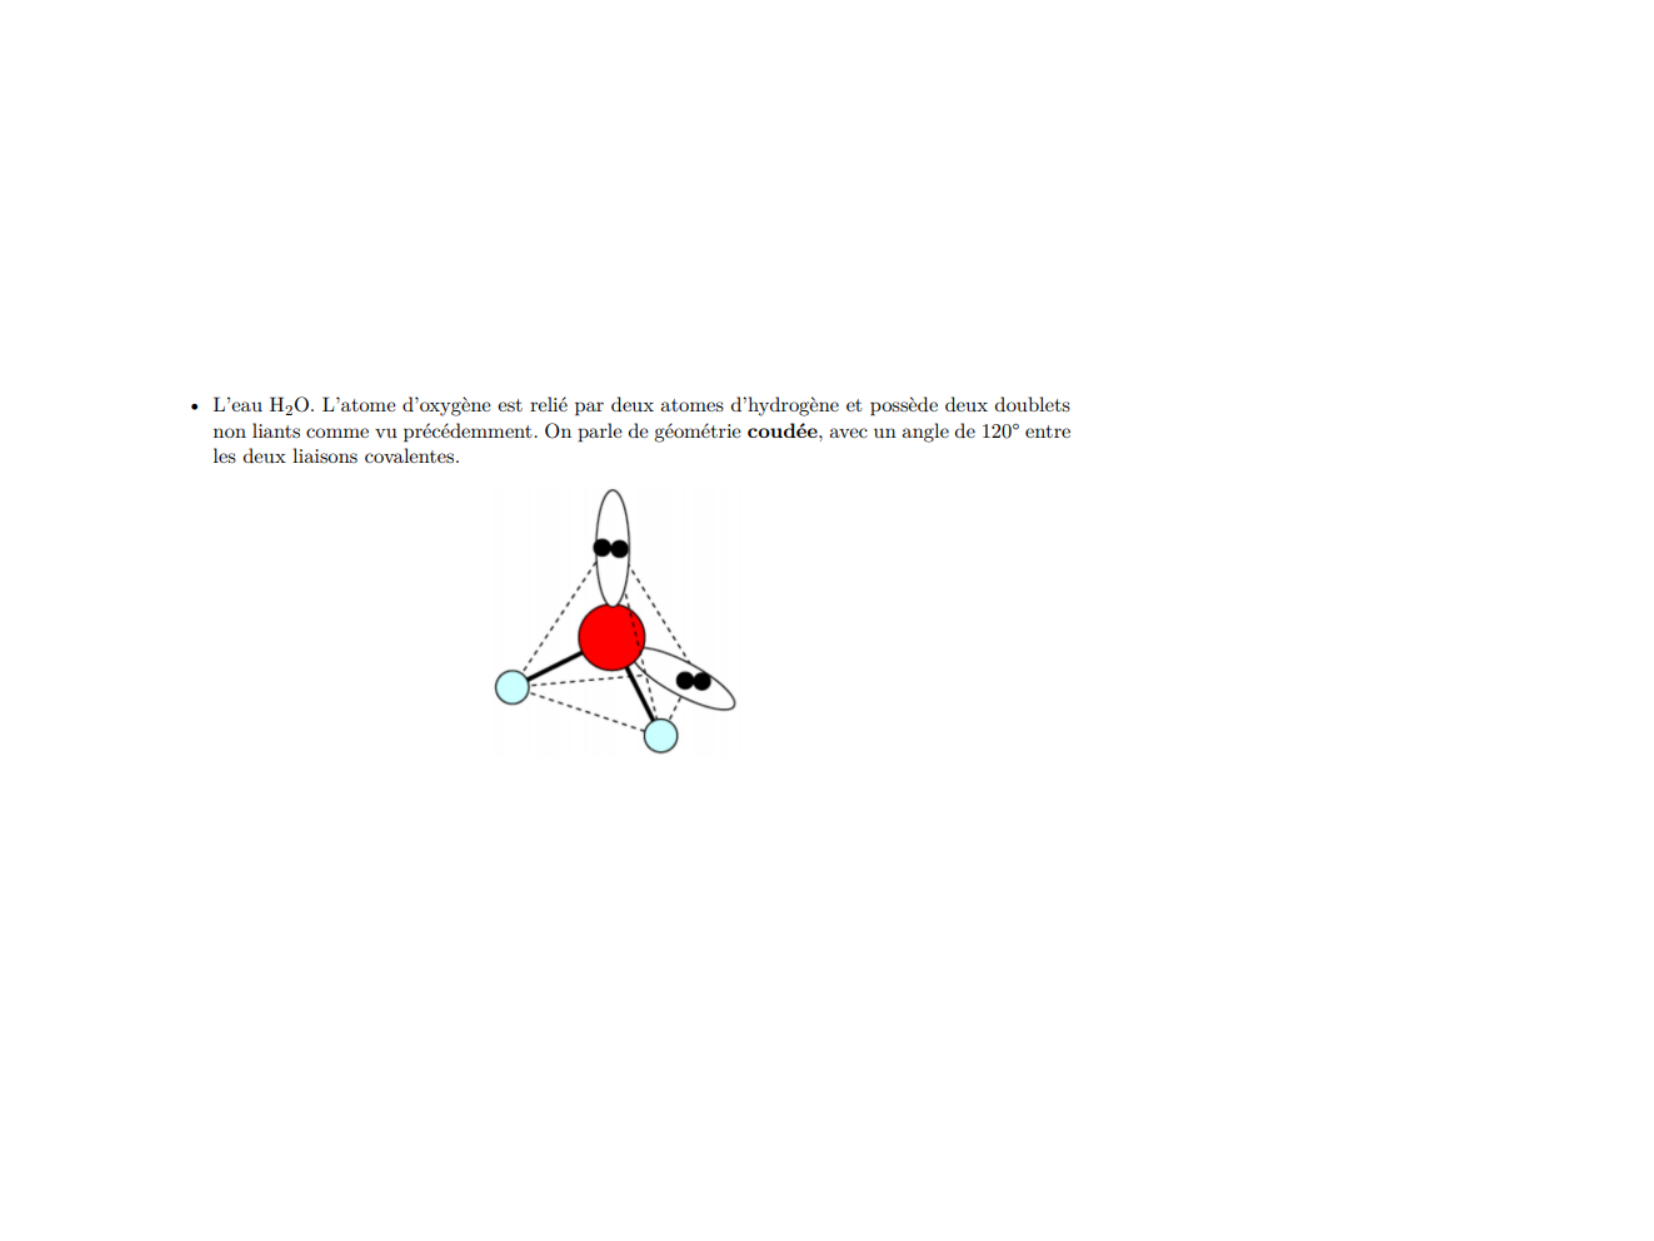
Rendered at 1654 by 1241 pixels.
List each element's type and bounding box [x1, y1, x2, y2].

picture [170, 374, 1103, 770]
